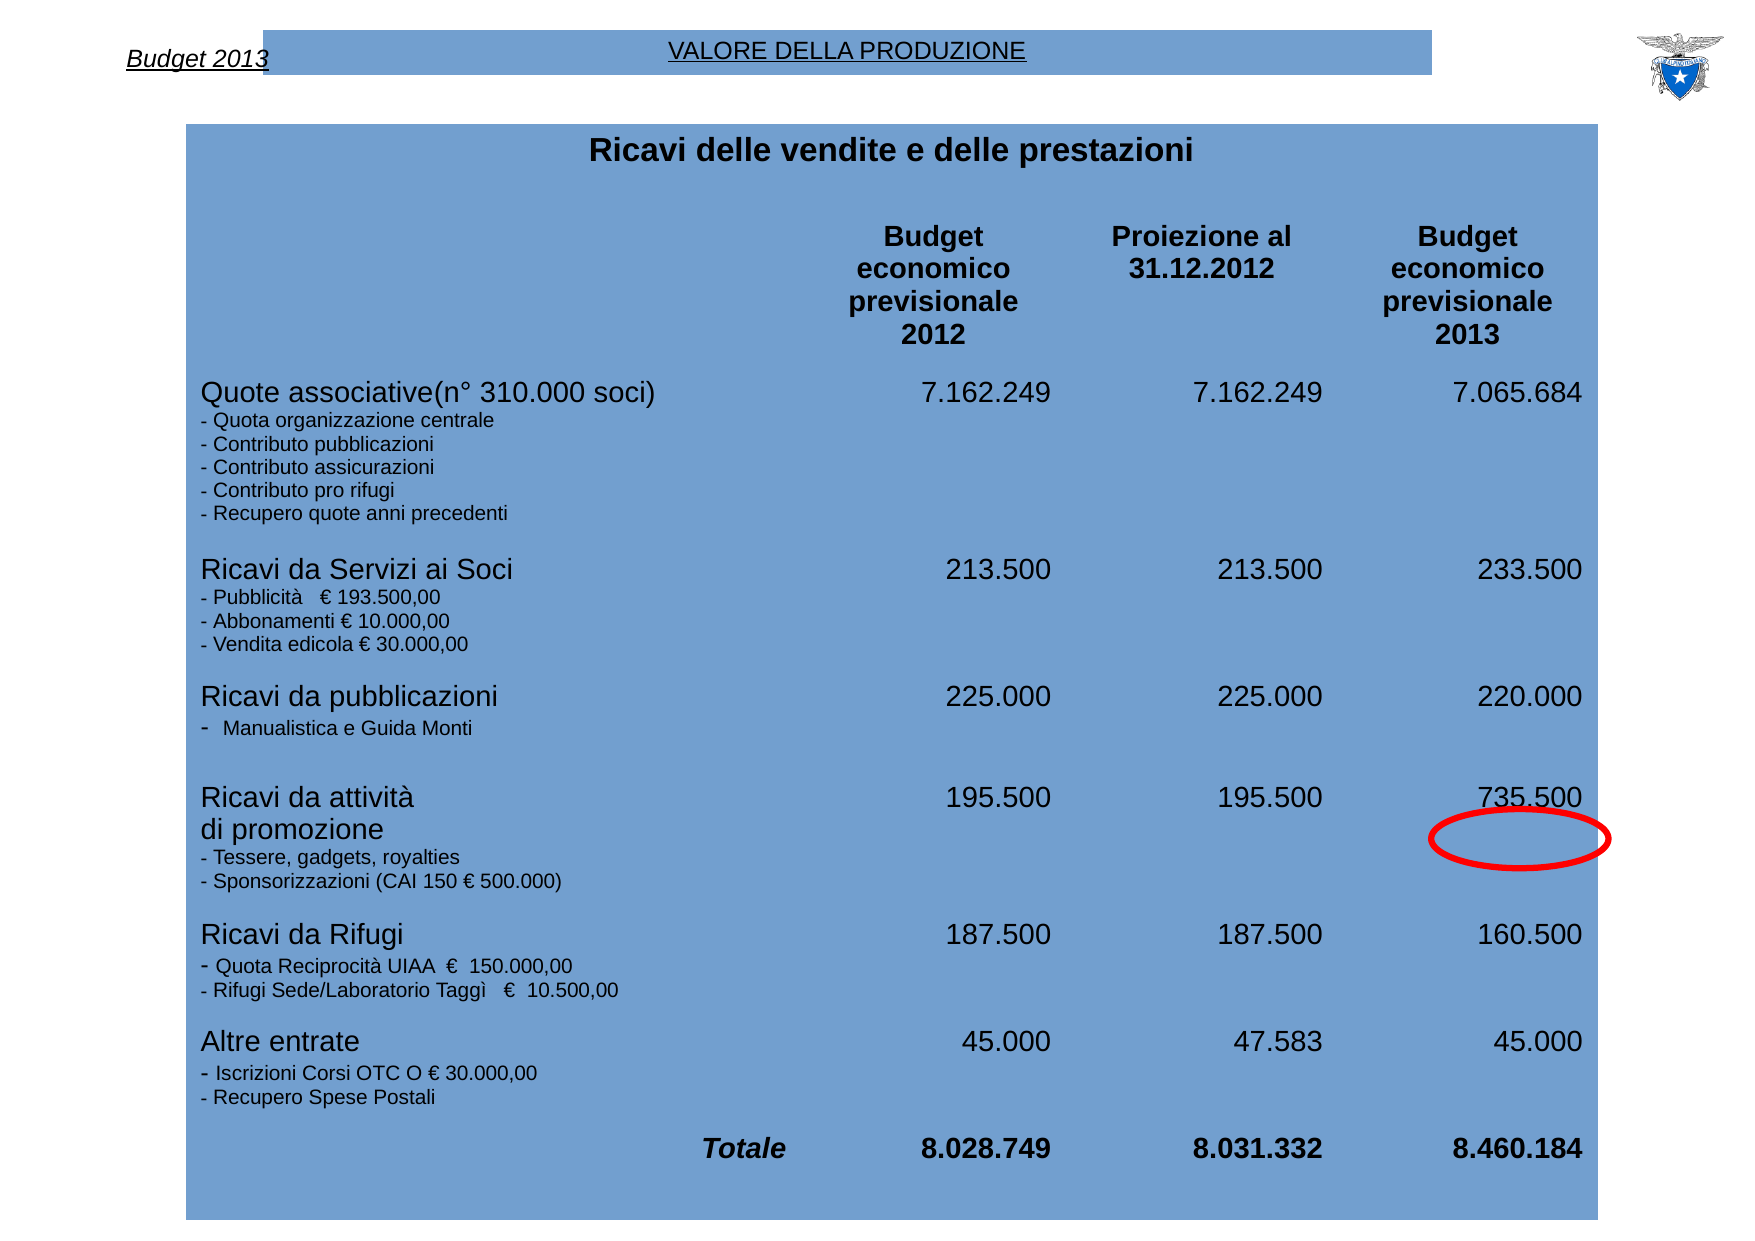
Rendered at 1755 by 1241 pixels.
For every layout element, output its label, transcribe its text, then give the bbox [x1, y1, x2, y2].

table_cell 220.000 [1338, 673, 1598, 773]
table_cell 187.500 [801, 910, 1066, 1017]
table_cell 213.500 [1066, 546, 1338, 673]
text_box Budget 2013 [50, 35, 346, 82]
table_cell 195.500 [801, 773, 1066, 910]
table_header Ricavi delle vendite e delle prestazioni [186, 124, 1598, 212]
table_cell 213.500 [801, 546, 1066, 673]
table_cell [186, 212, 801, 369]
table_cell 160.500 [1338, 910, 1598, 1017]
table_cell 735.500 [1338, 773, 1598, 910]
table_cell 8.460.184 [1338, 1125, 1598, 1220]
table_cell 7.162.249 [801, 369, 1066, 546]
table_cell Budget economico previsionale 2012 [801, 212, 1066, 369]
table_cell 8.031.332 [1066, 1125, 1338, 1220]
table_cell 195.500 [1066, 773, 1338, 910]
table_cell Proiezione al 31.12.2012 [1066, 212, 1338, 369]
table_cell 225.000 [1066, 673, 1338, 773]
table_cell 735.500 [1435, 813, 1598, 865]
table_header VALORE DELLA PRODUZIONE [263, 30, 1432, 75]
table_cell Budget economico previsionale 2013 [1338, 212, 1598, 369]
table_cell 45.000 [801, 1017, 1066, 1125]
table_cell 233.500 [1338, 546, 1598, 673]
table_cell 225.000 [801, 673, 1066, 773]
table_cell Ricavi da attività di promozione Tessere, gadgets, royalties Sponsorizzazioni (CAI 150 € 500.000) [186, 773, 801, 910]
table_cell 7.162.249 [1066, 369, 1338, 546]
table_cell 8.028.749 [801, 1125, 1066, 1220]
picture [1633, 29, 1728, 108]
table_cell 45.000 [1338, 1017, 1598, 1125]
table_cell Ricavi da Rifugi Quota Reciprocità UIAA € 150.000,00 Rifugi Sede/Laboratorio Taggì € 10.500,00 [186, 910, 801, 1017]
table_cell Ricavi da pubblicazioni - Manualistica e Guida Monti [186, 673, 801, 773]
table_cell 7.065.684 [1338, 369, 1598, 546]
table_cell Ricavi da Servizi ai Soci Pubblicità € 193.500,00 Abbonamenti € 10.000,00 Vendita edicola € 30.000,00 [186, 546, 801, 673]
table_cell Altre entrate Iscrizioni Corsi OTC O € 30.000,00 Recupero Spese Postali [186, 1017, 801, 1125]
table_cell 47.583 [1066, 1017, 1338, 1125]
table_cell Totale [186, 1125, 801, 1220]
table_cell 187.500 [1066, 910, 1338, 1017]
table_cell Quote associative (n° 310.000 soci) Quota organizzazione centrale Contributo pubblicazioni Contributo assicurazioni Contributo pro rifugi Recupero quote anni precedenti [186, 369, 801, 546]
